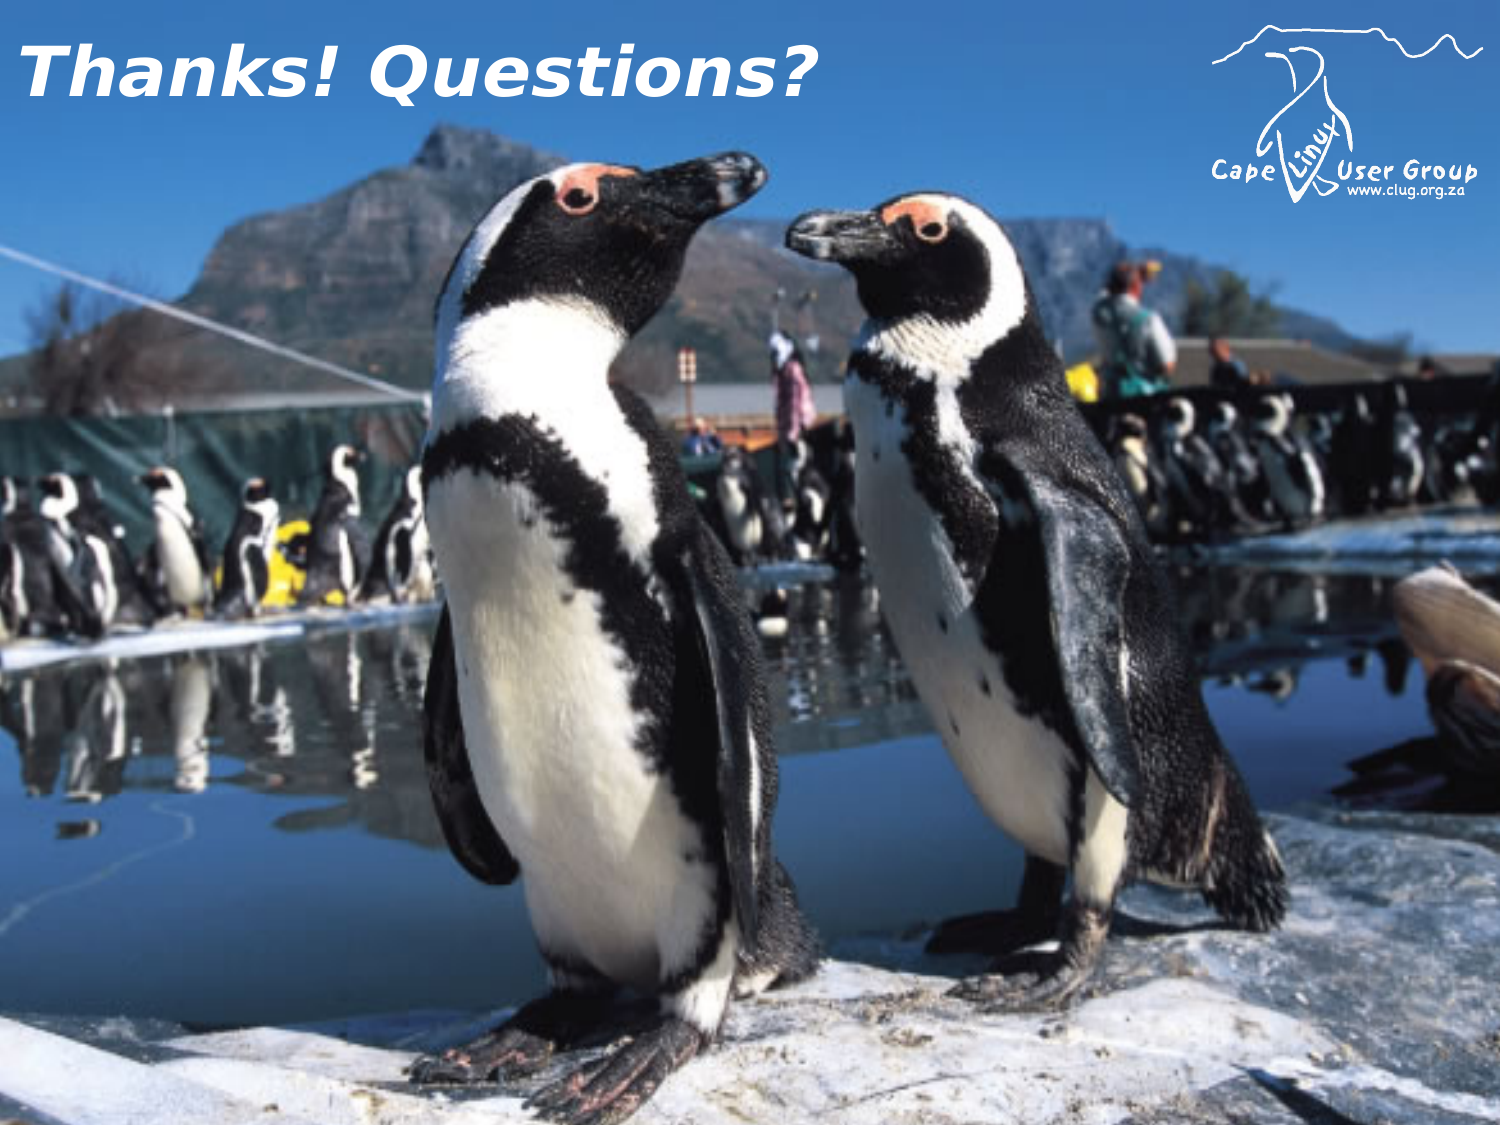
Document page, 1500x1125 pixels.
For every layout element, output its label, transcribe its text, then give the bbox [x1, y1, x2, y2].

picture [0, 0, 1500, 1125]
text_box Thanks! Questions? [17, 28, 824, 113]
